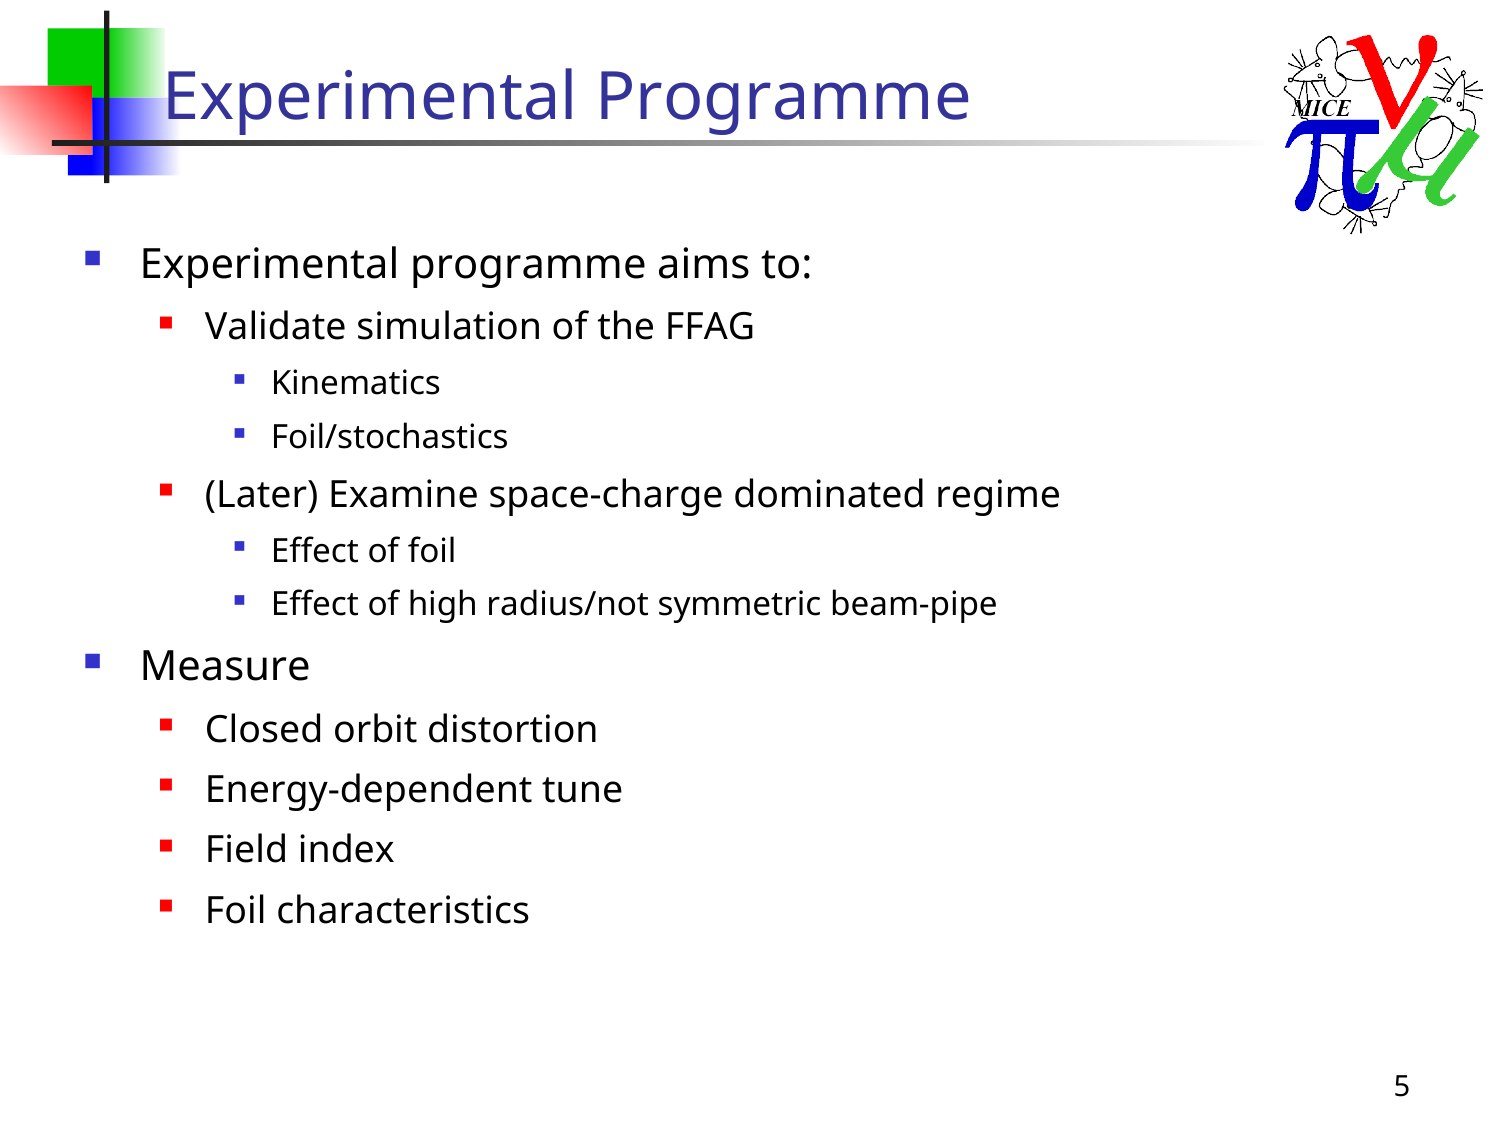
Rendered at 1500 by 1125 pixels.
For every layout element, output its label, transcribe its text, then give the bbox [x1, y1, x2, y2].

picture [1264, 5, 1500, 251]
title Experimental Programme [162, 0, 1441, 188]
list Experimental programme aims to: Validate simulation of the FFAG Kinematics Foil/stochastics (Later) Examine space-charge dominated regime Effect of foil Effect of high radius/not symmetric beam-pipe Measure Closed orbit distortion Energy-dependent tune Field index Foil characteristics [83, 233, 1359, 886]
